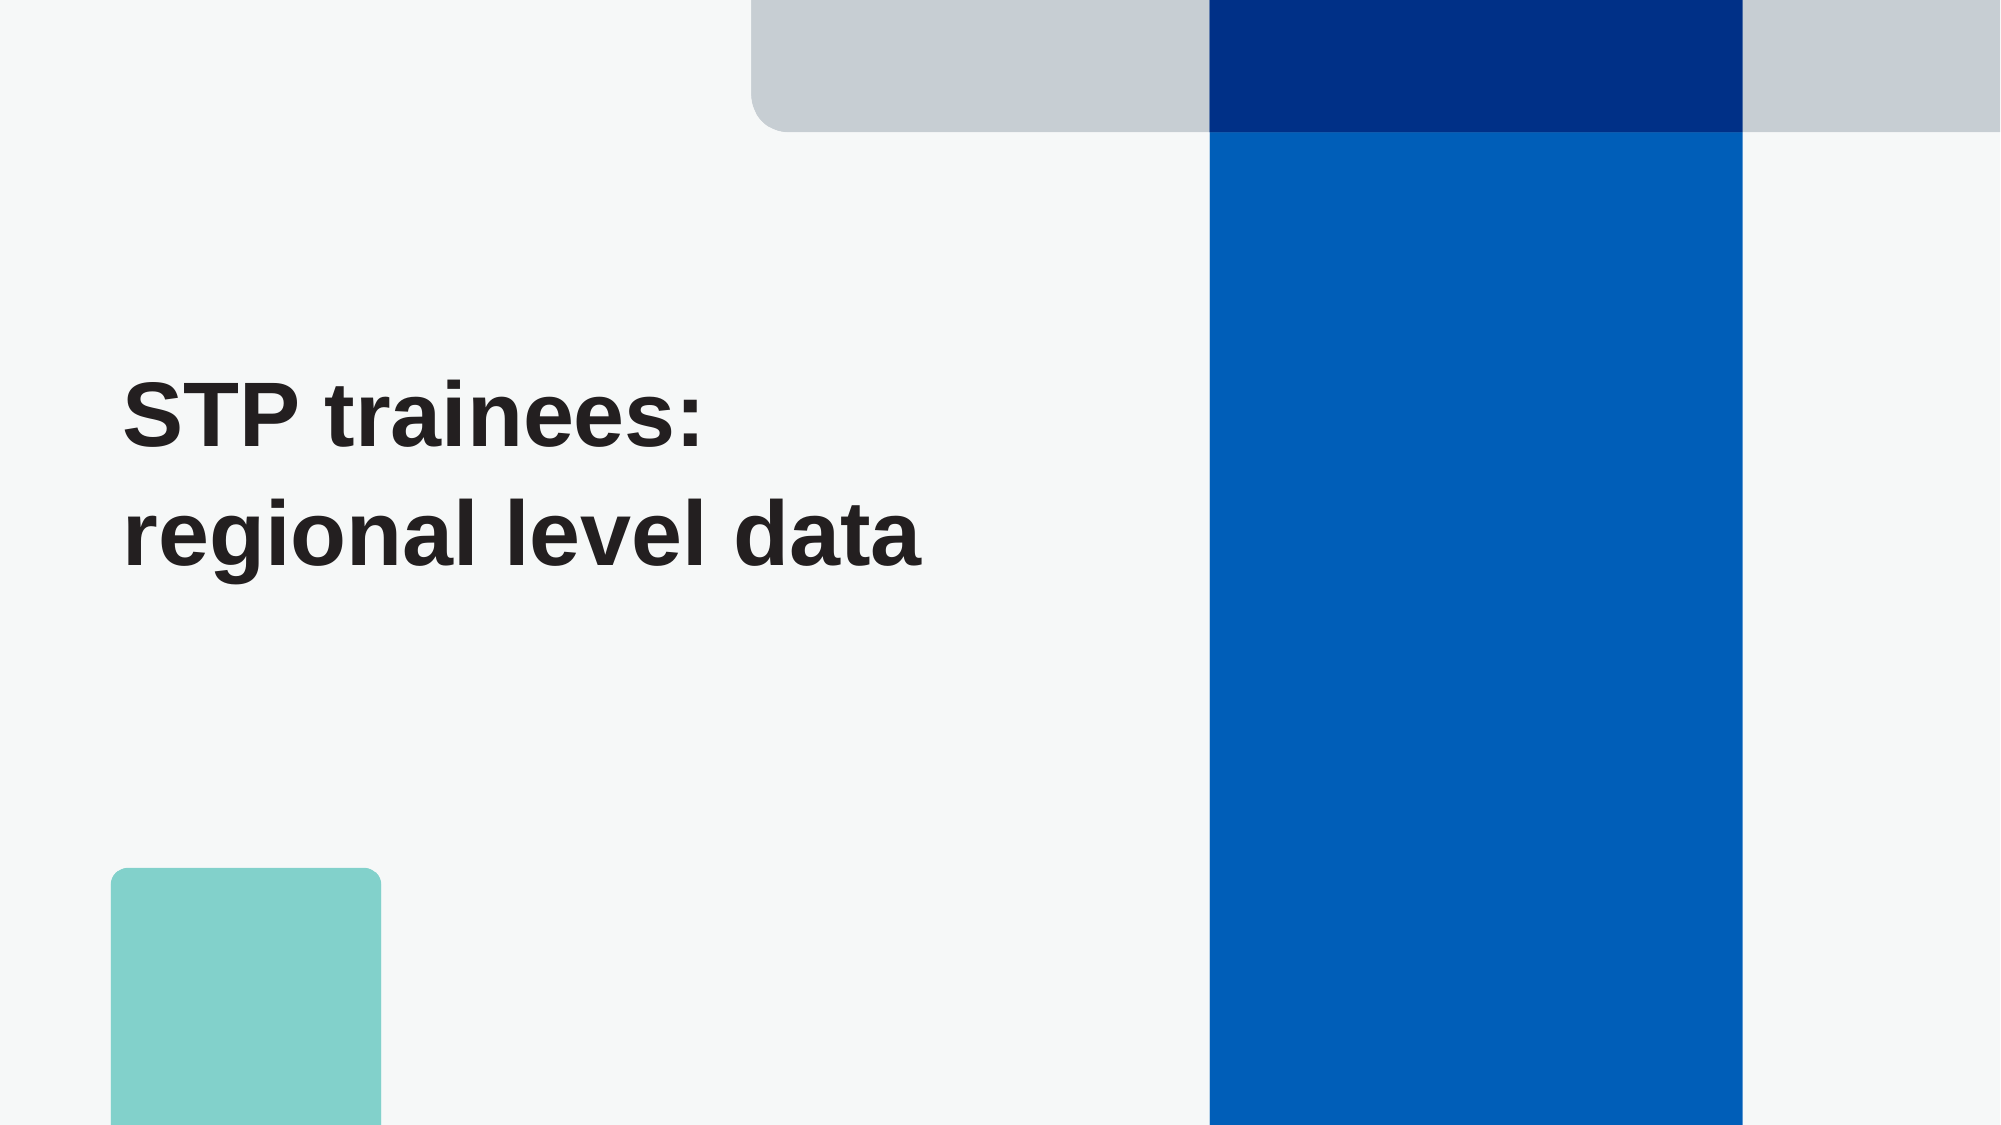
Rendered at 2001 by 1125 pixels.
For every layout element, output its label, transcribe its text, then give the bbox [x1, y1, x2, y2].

title STP trainees: regional level data [122, 355, 1188, 573]
